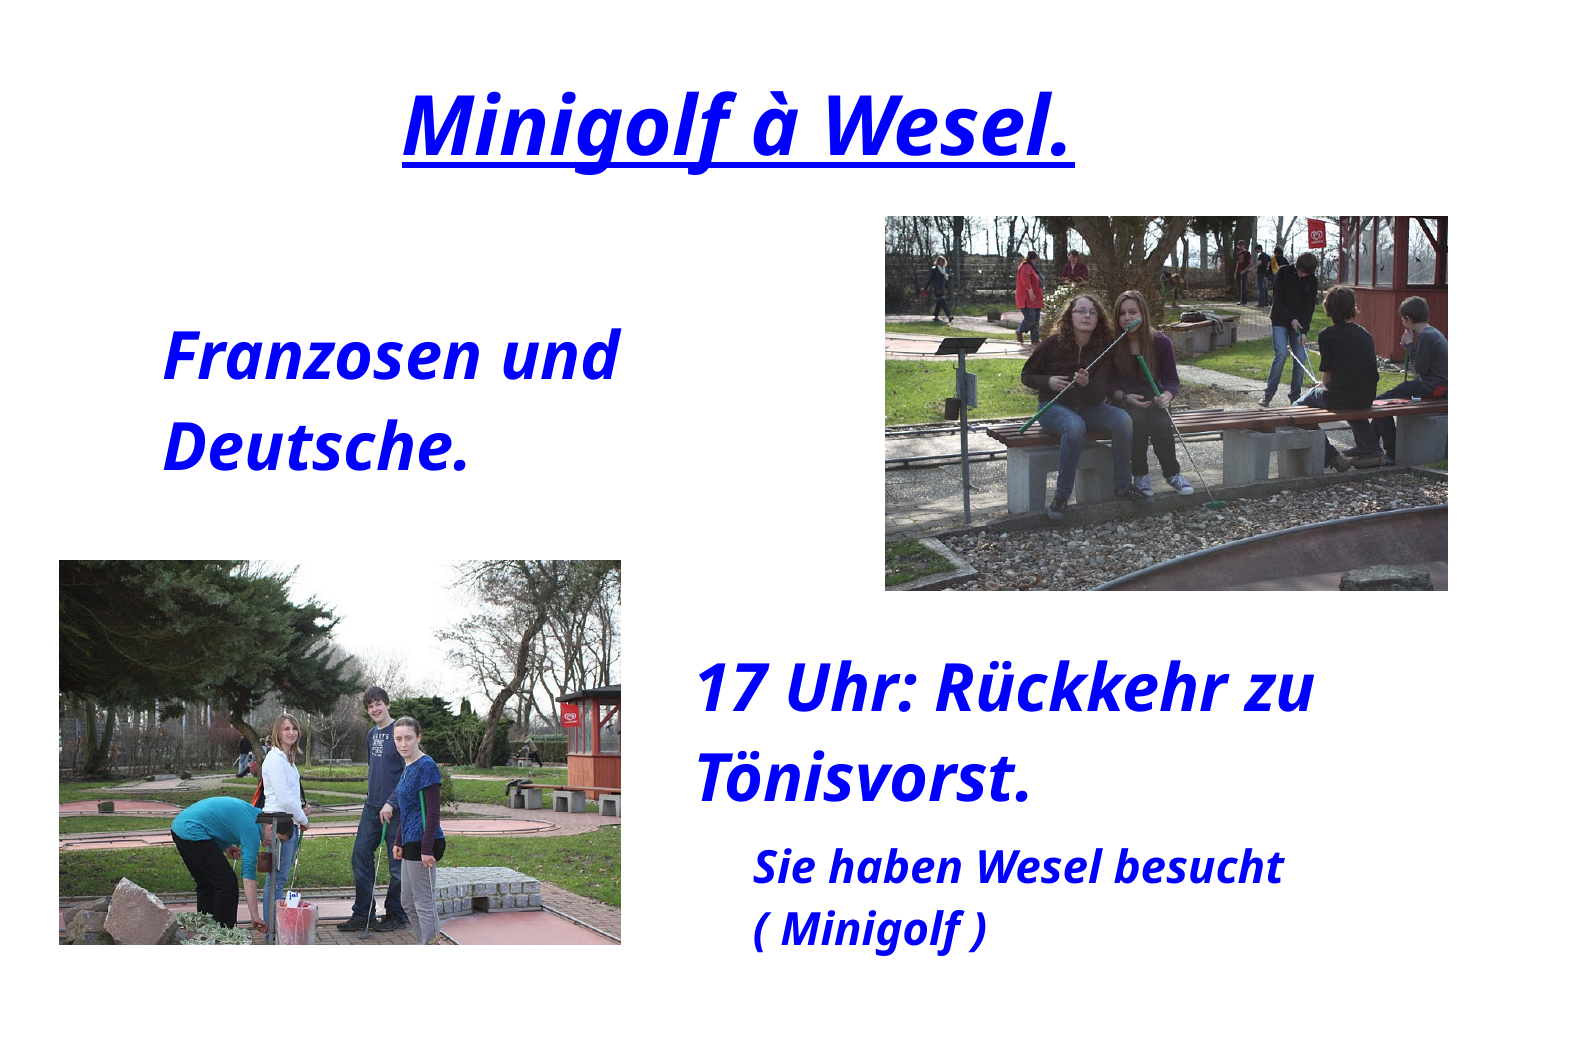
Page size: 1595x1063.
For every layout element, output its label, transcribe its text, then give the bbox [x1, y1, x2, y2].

text_box Minigolf à Wesel. [383, 59, 1093, 172]
picture [885, 216, 1448, 591]
text_box Franzosen und Deutsche. [147, 300, 768, 395]
text_box Sie haben Wesel besucht ( Minigolf ) [738, 826, 1418, 970]
text_box 17 Uhr: Rückkehr zu Tönisvorst. [679, 590, 1388, 806]
picture [59, 560, 621, 945]
